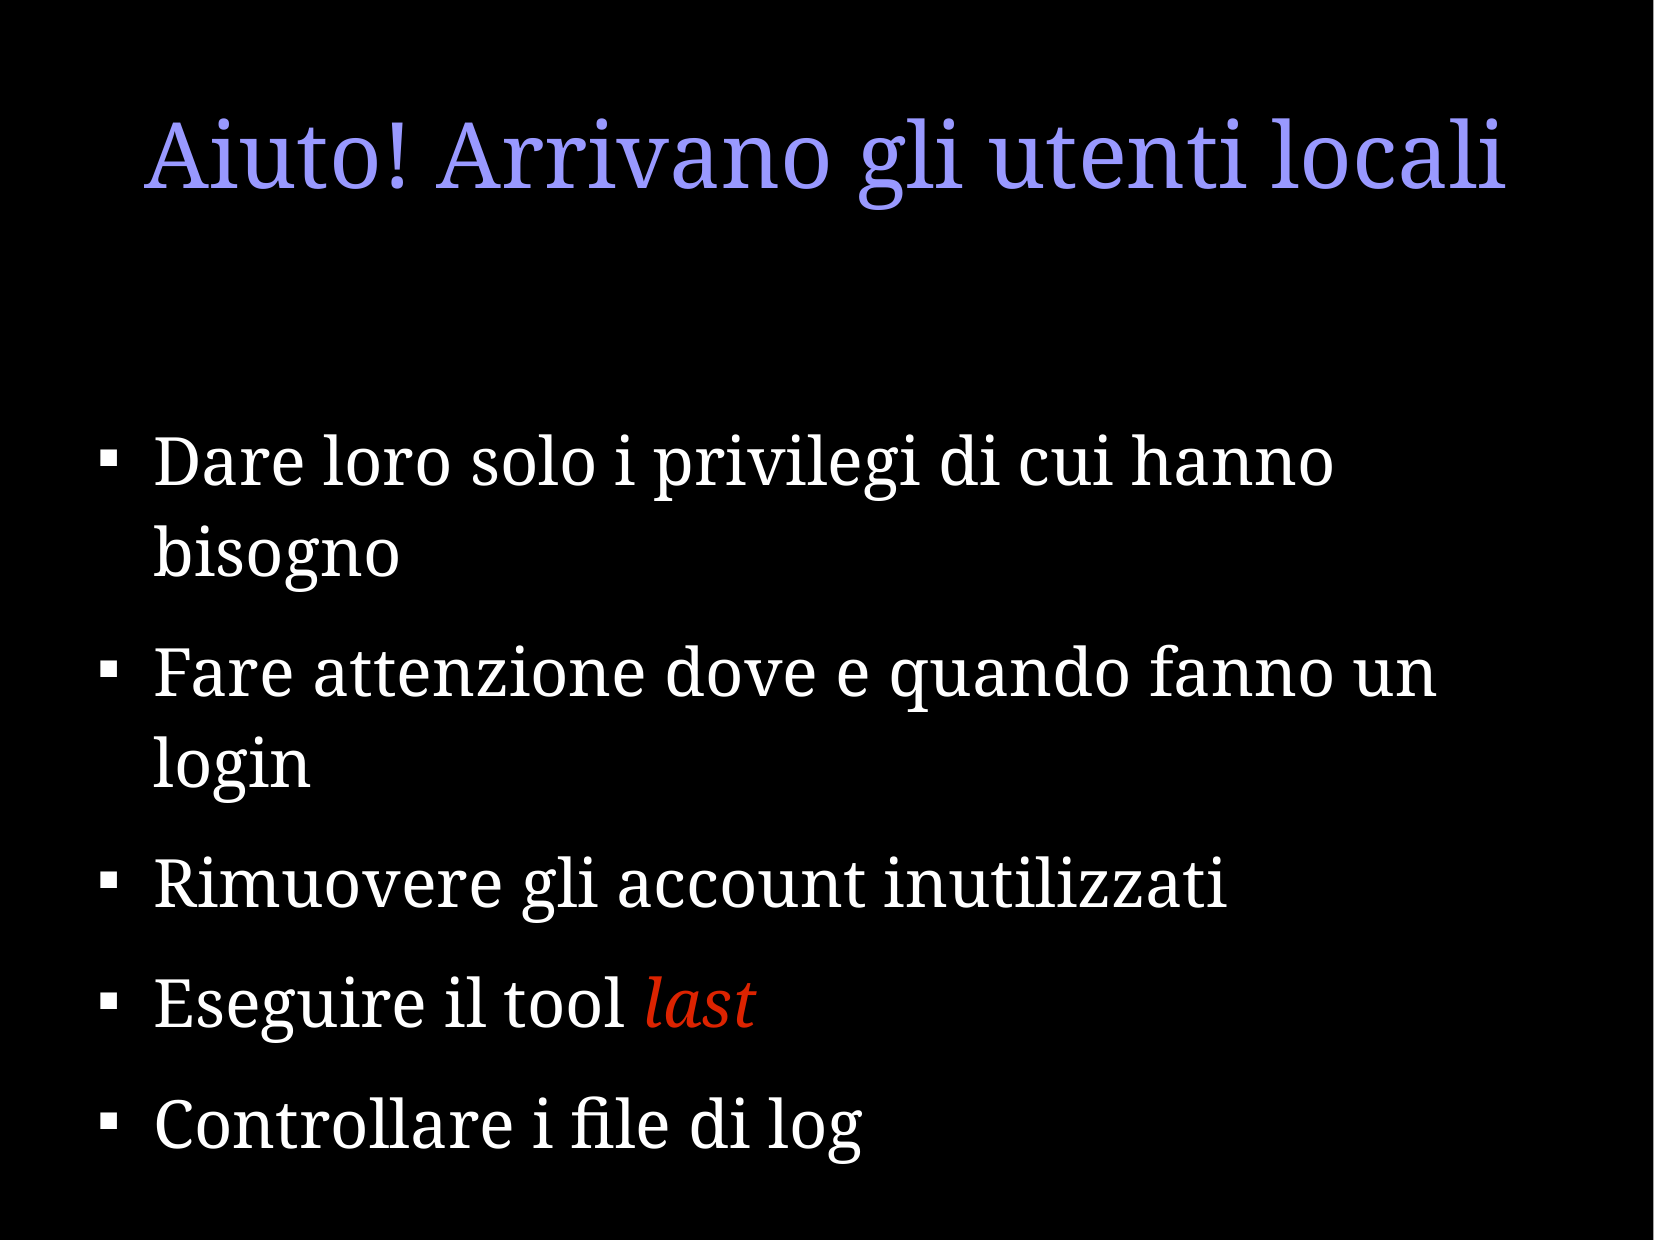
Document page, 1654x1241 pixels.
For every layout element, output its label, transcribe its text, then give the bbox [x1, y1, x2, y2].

title Aiuto! Arrivano gli utenti locali [82, 49, 1571, 257]
list Dare loro solo i privilegi di cui hanno bisogno Fare attenzione dove e quando fanno un login Rimuovere gli account inutilizzati Eseguire il tool last Controllare i file di log [82, 414, 1571, 1233]
